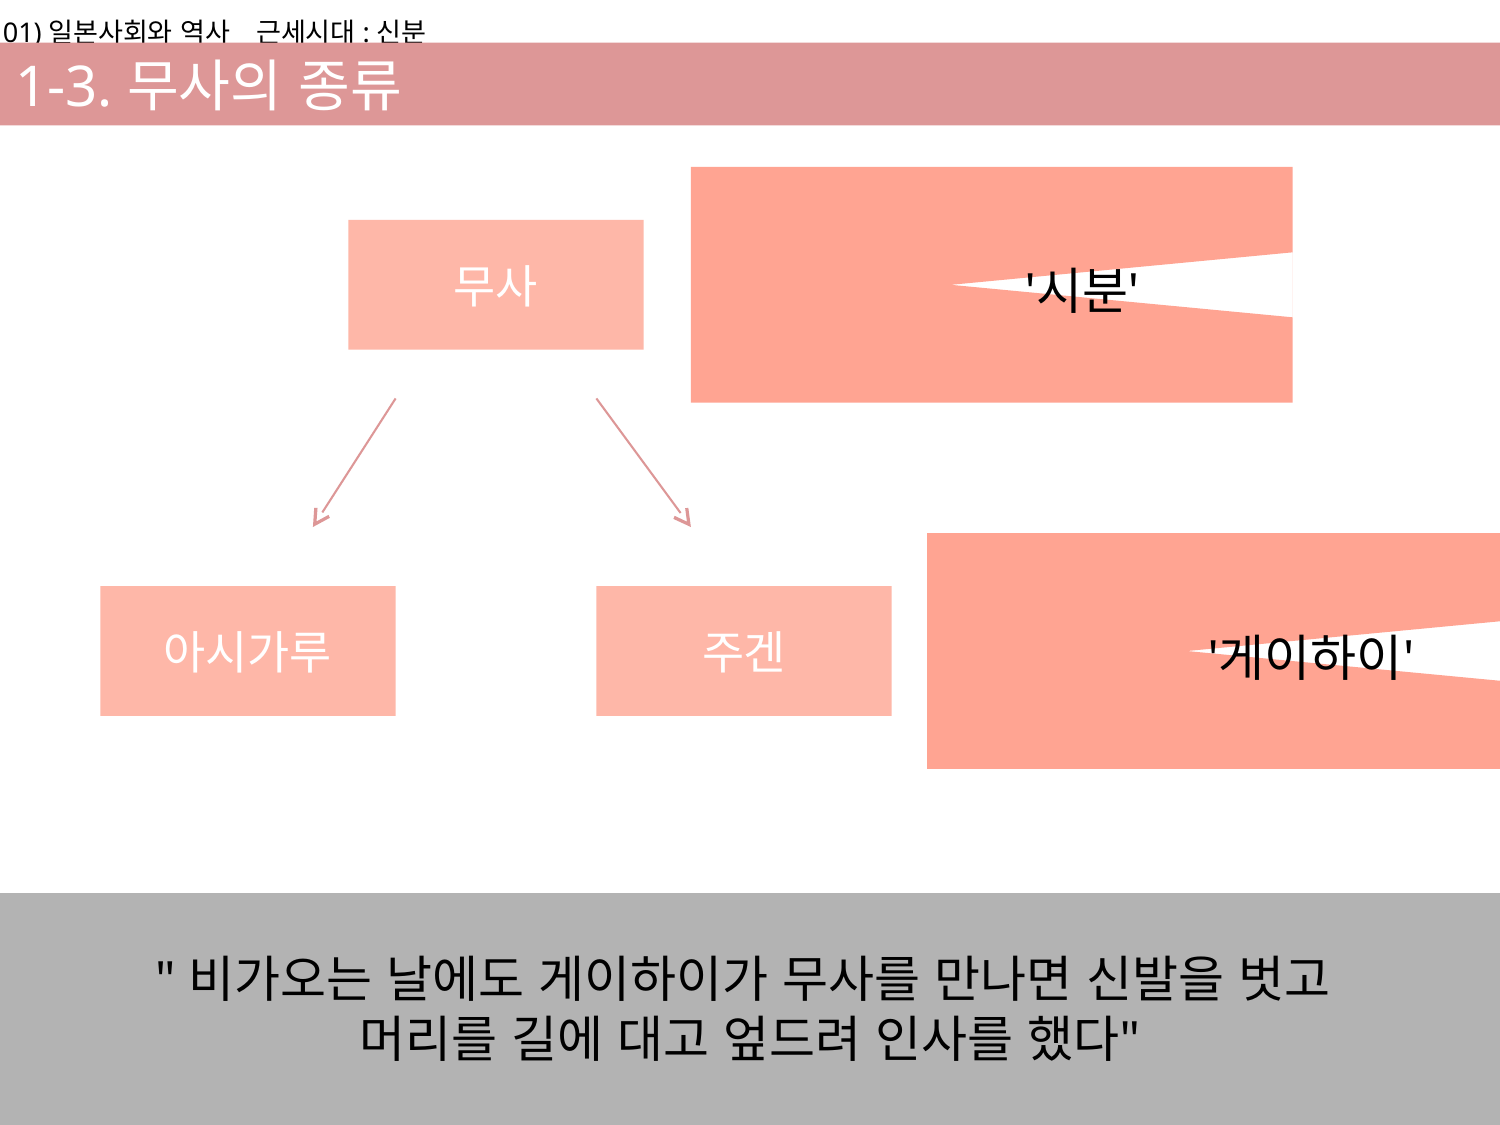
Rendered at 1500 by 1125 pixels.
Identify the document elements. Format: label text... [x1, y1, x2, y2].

text_box 주겐 [596, 586, 892, 716]
text_box 01) 일본사회와 역사 _ 근세시대 : 신분 [0, 7, 868, 42]
text_box [0, 893, 1500, 1125]
text_box 아시가루 [100, 586, 396, 716]
text_box 1-3. 무사의 종류 [0, 42, 1500, 126]
text_box " 비가오는 날에도 게이하이가 무사를 만나면 신발을 벗고 머리를 길에 대고 엎드려 인사를 했다" [23, 940, 1477, 1076]
text_box '시분' [1009, 252, 1388, 328]
text_box 무사 [348, 219, 644, 350]
text_box [927, 533, 1500, 769]
text_box '게이하이' [1192, 618, 1459, 694]
text_box [690, 166, 1293, 403]
